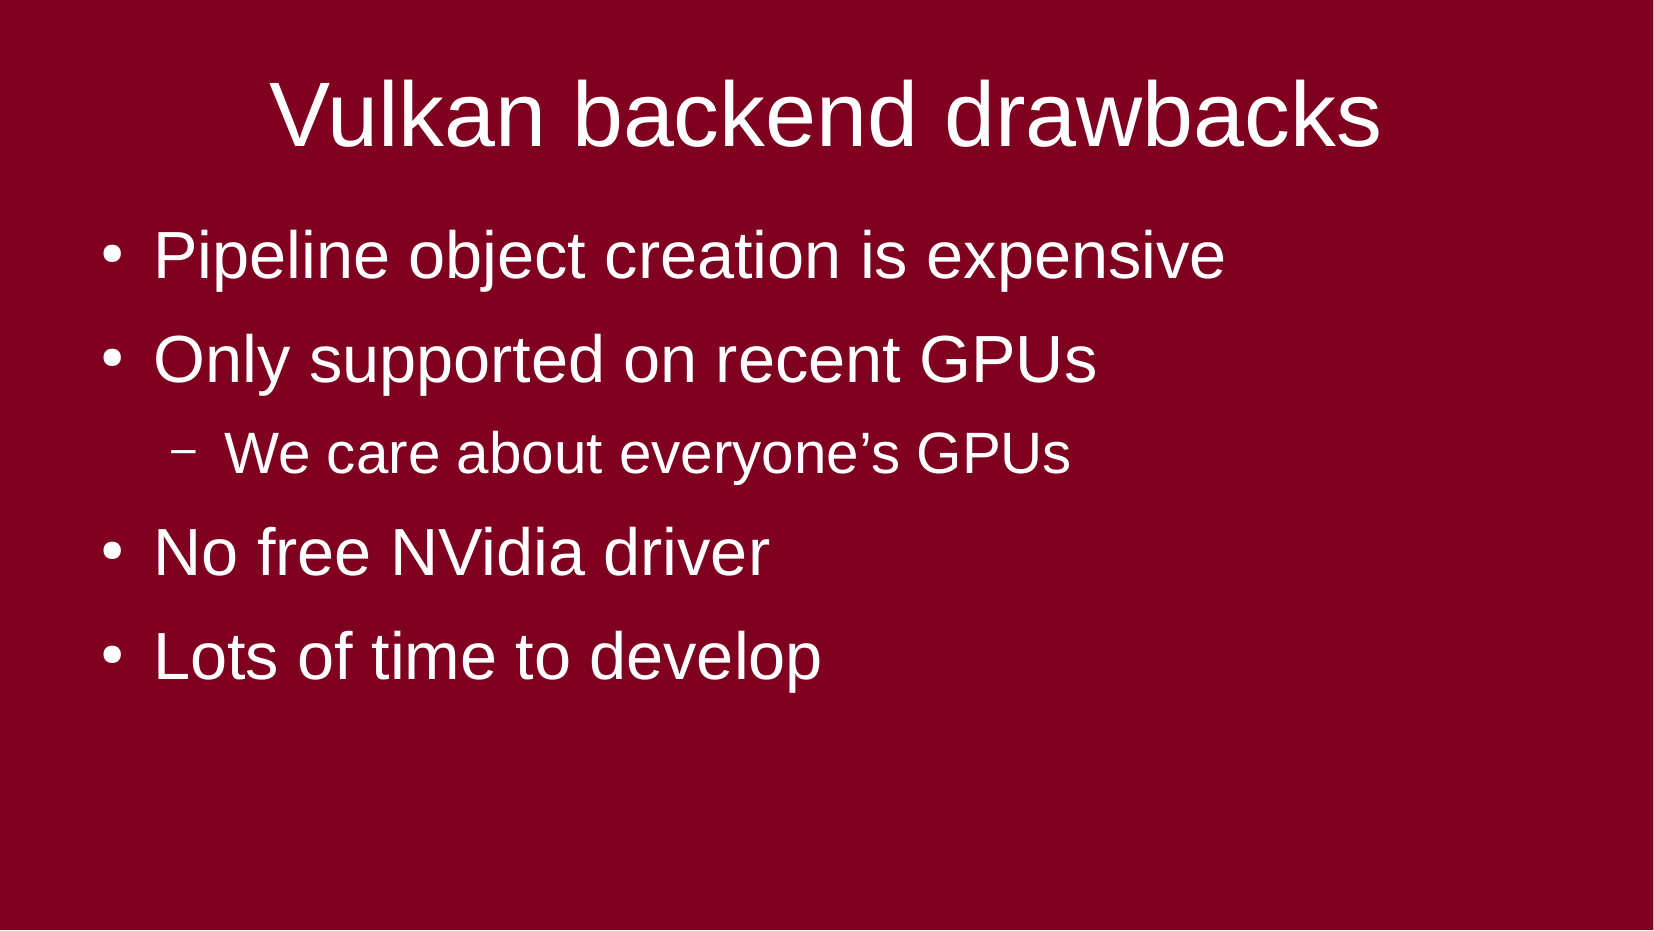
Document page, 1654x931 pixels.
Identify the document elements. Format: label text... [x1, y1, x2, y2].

title Vulkan backend drawbacks [82, 37, 1571, 193]
list Pipeline object creation is expensive Only supported on recent GPUs We care about everyone’s GPUs No free NVidia driver Lots of time to develop [82, 217, 1571, 758]
